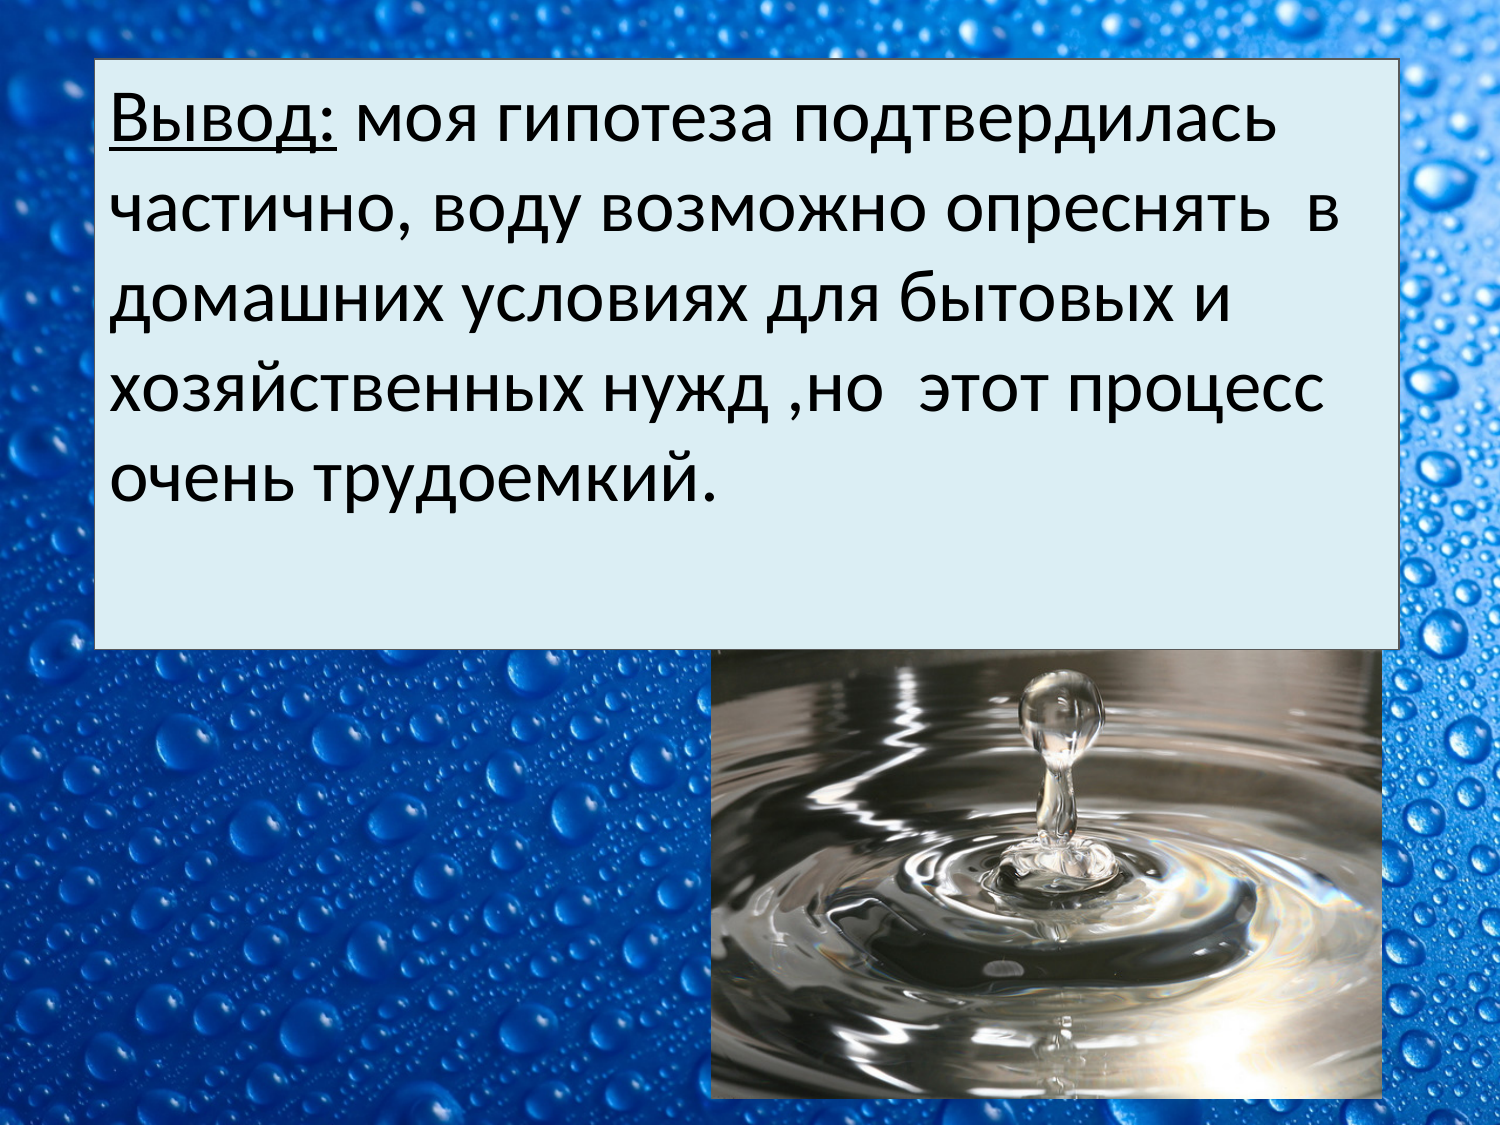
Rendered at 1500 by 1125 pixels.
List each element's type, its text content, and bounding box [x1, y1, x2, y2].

text_box Вывод: моя гипотеза подтвердилась частично, воду возможно опреснять в домашних условиях для бытовых и хозяйственных нужд ,но этот процесс очень трудоемкий. [94, 58, 1399, 650]
picture [0, 0, 1500, 1125]
